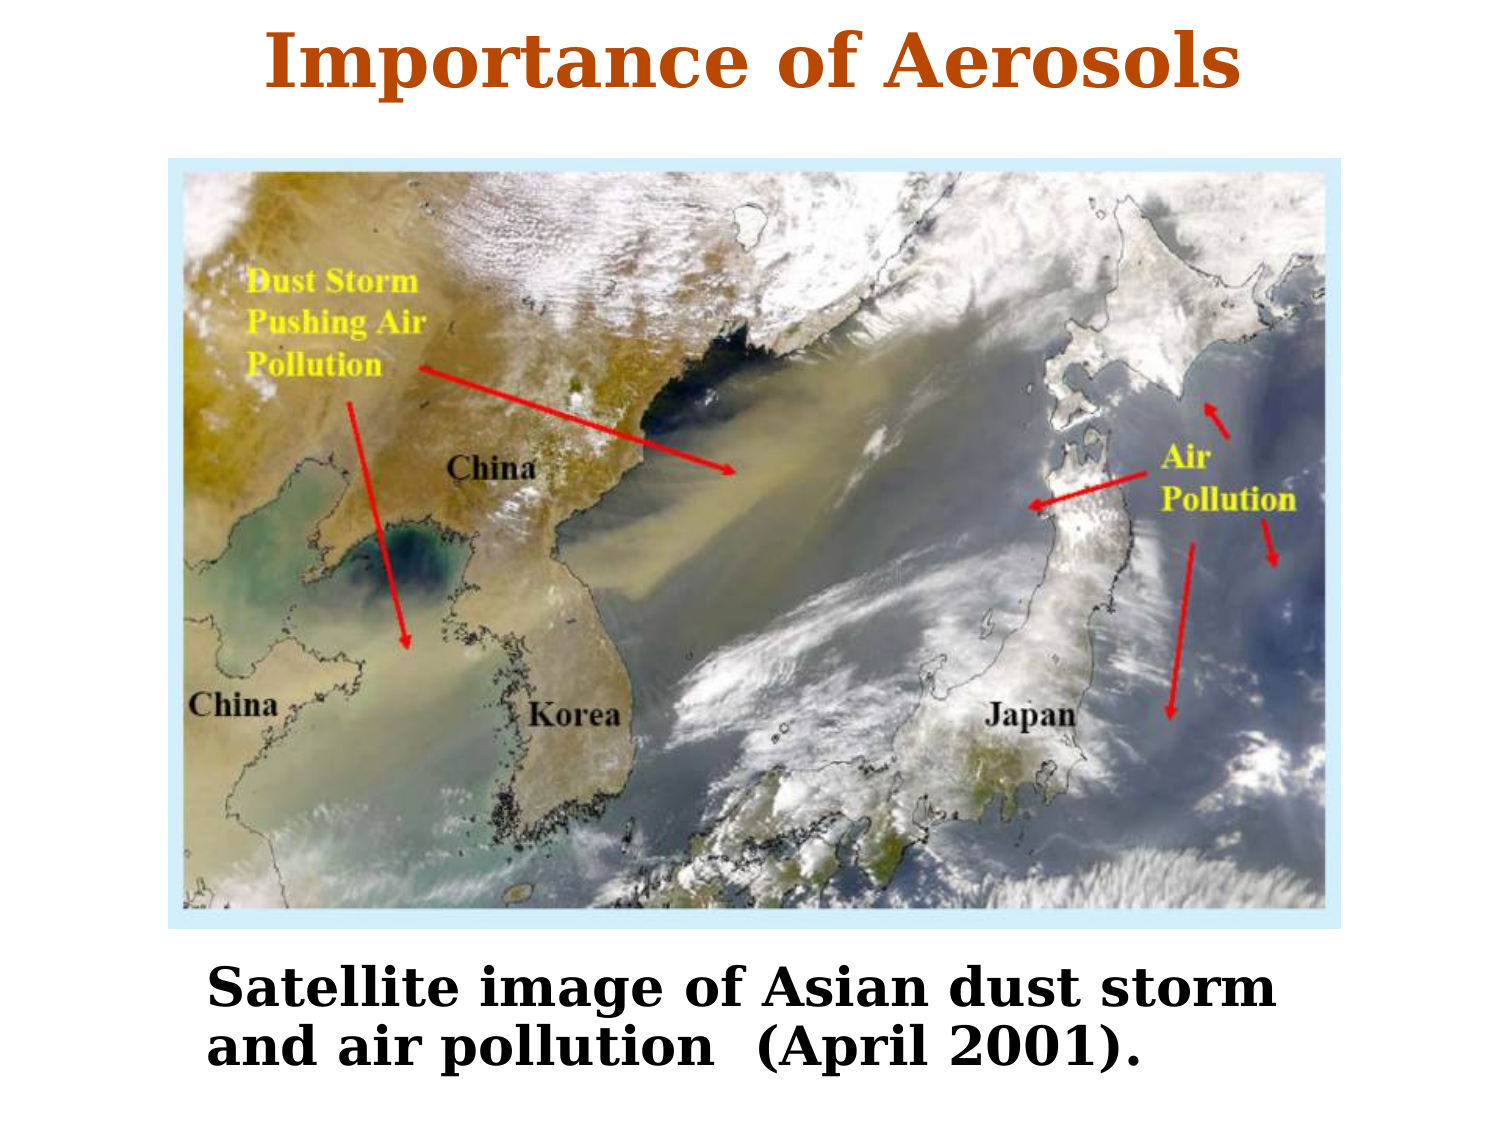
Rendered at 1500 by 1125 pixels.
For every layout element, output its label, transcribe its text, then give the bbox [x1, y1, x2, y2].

picture [168, 158, 1341, 929]
text_box Satellite image of Asian dust storm and air pollution (April 2001). [191, 951, 1392, 1090]
text_box Importance of Aerosols [53, 11, 1454, 112]
